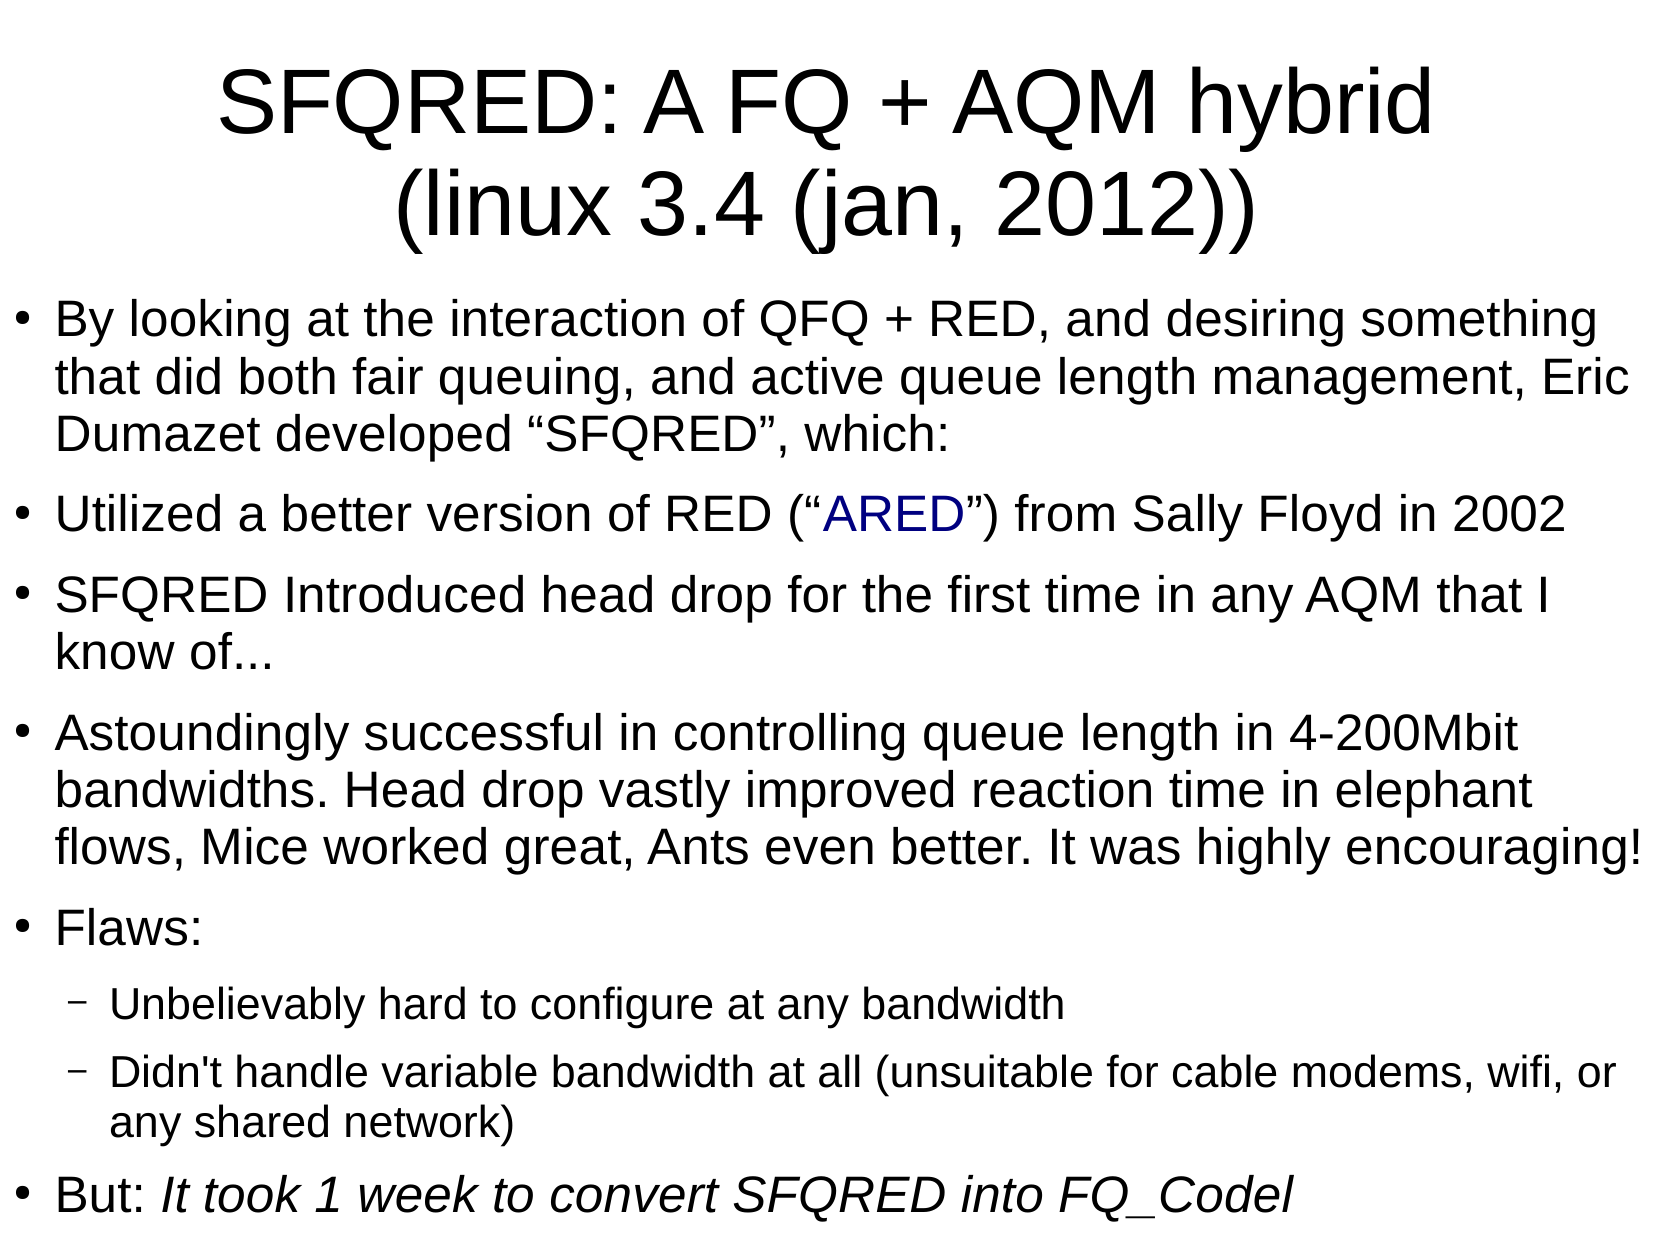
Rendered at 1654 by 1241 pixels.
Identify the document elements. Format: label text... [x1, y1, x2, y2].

list By looking at the interaction of QFQ + RED, and desiring something that did both fair queuing, and active queue length management, Eric Dumazet developed “SFQRED”, which: Utilized a better version of RED (“ARED”) from Sally Floyd in 2002 SFQRED Introduced head drop for the first time in any AQM that I know of... Astoundingly successful in controlling queue length in 4-200Mbit bandwidths. Head drop vastly improved reaction time in elephant flows, Mice worked great, Ants even better. It was highly encouraging! Flaws: Unbelievably hard to configure at any bandwidth Didn't handle variable bandwidth at all (unsuitable for cable modems, wifi, or any shared network) But: It took 1 week to convert SFQRED into FQ_Codel [0, 290, 1654, 1241]
title SFQRED: A FQ + AQM hybrid (linux 3.4 (jan, 2012)) [82, 49, 1571, 257]
